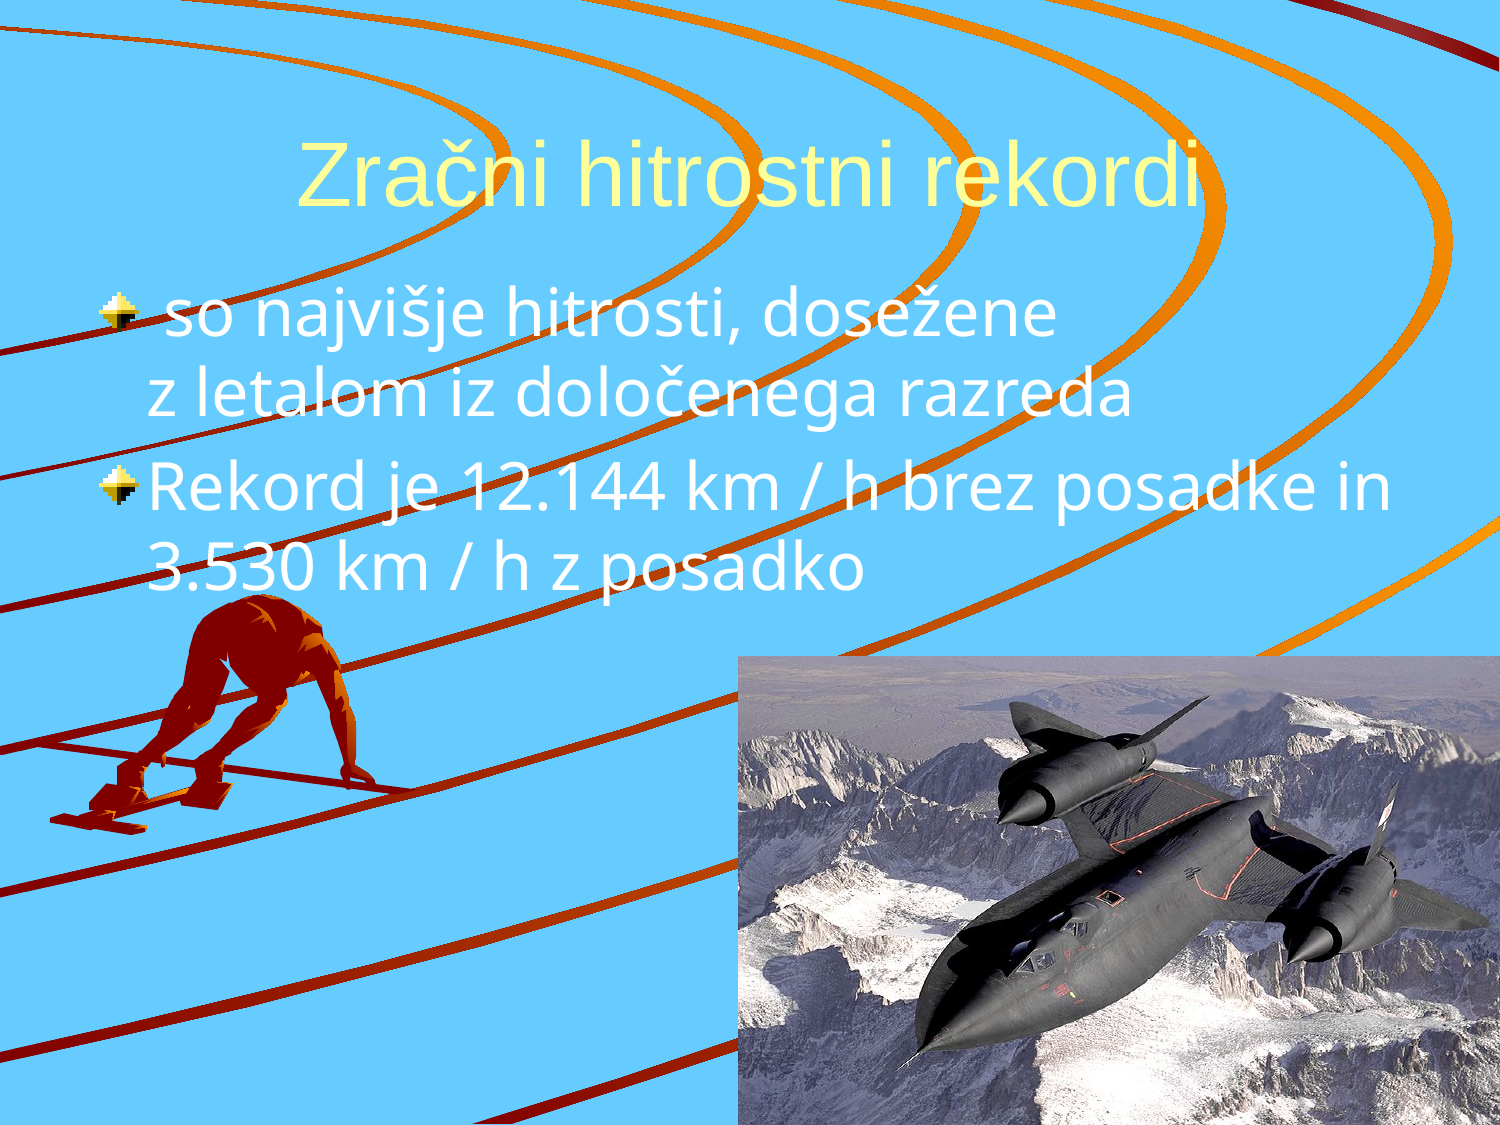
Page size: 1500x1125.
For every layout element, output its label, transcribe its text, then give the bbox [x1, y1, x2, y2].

picture [738, 656, 1500, 1125]
list so najvišje hitrosti, dosežene z letalom iz določenega razreda Rekord je 12.144 km / h brez posadke in 3.530 km / h z posadko [75, 262, 1425, 1006]
title Zračni hitrostni rekordi [75, 26, 1425, 233]
